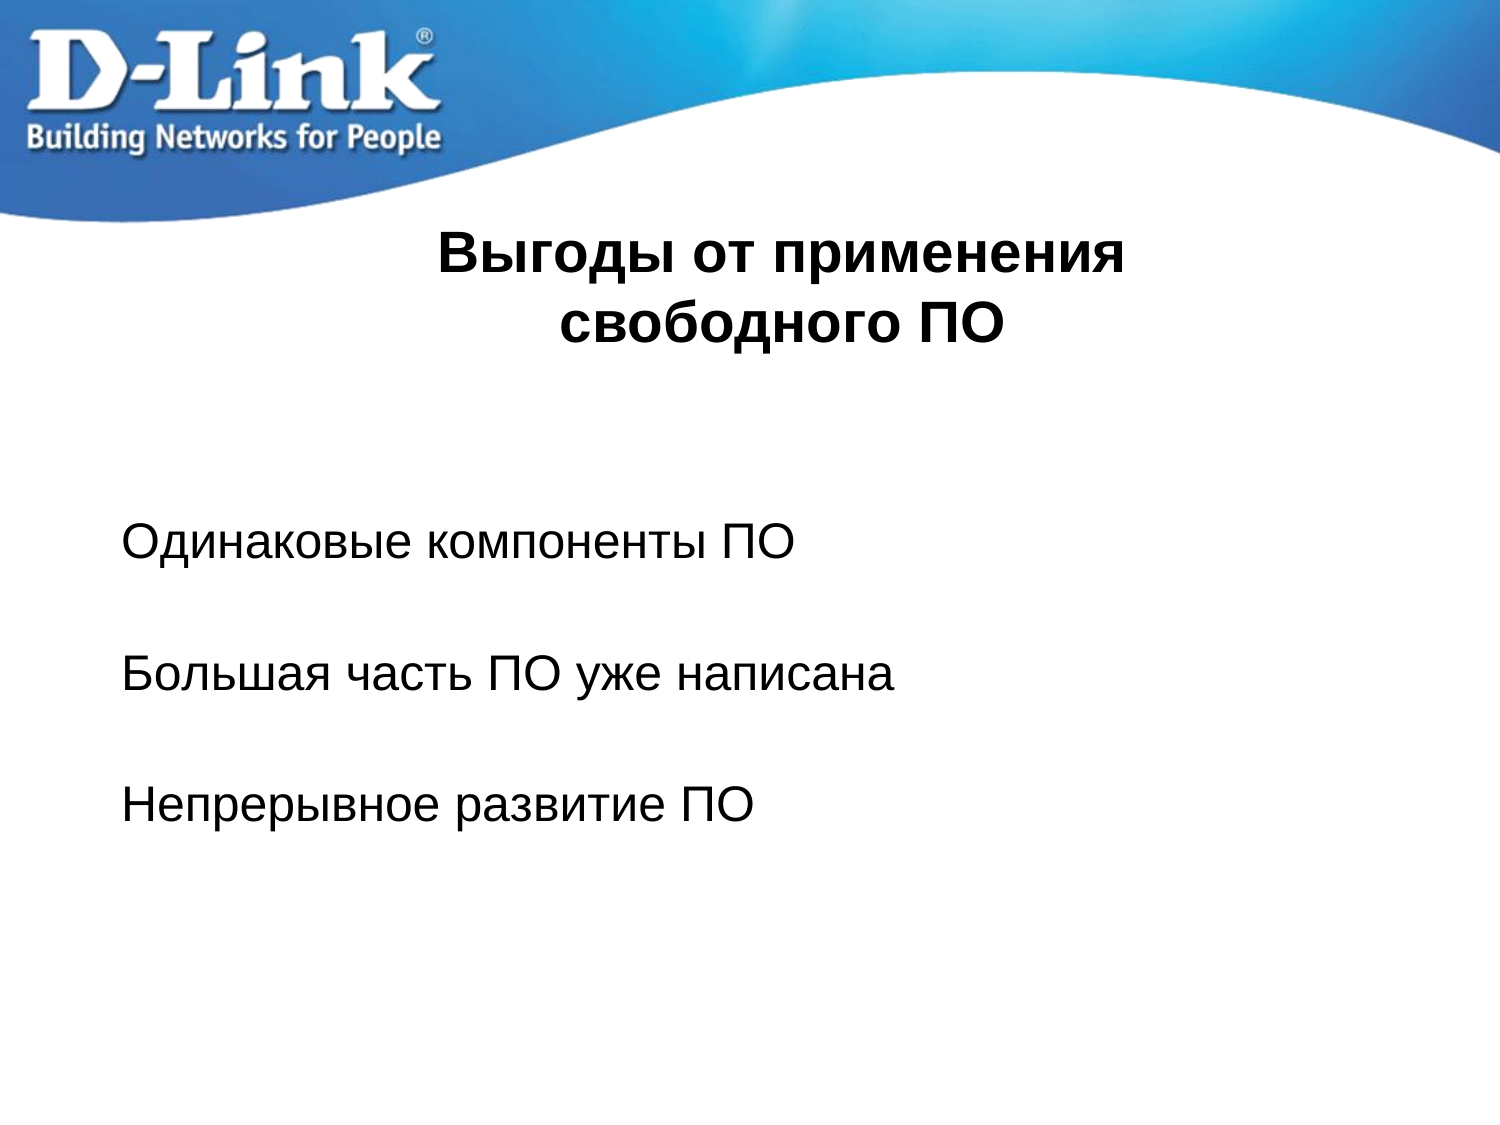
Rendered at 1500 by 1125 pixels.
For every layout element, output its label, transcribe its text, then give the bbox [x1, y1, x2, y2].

picture [0, 0, 1500, 1125]
text_box Одинаковые компоненты ПО Большая часть ПО уже написана Непрерывное развитие ПО [88, 440, 928, 840]
text_box Выгоды от применения свободного ПО [88, 206, 1477, 363]
